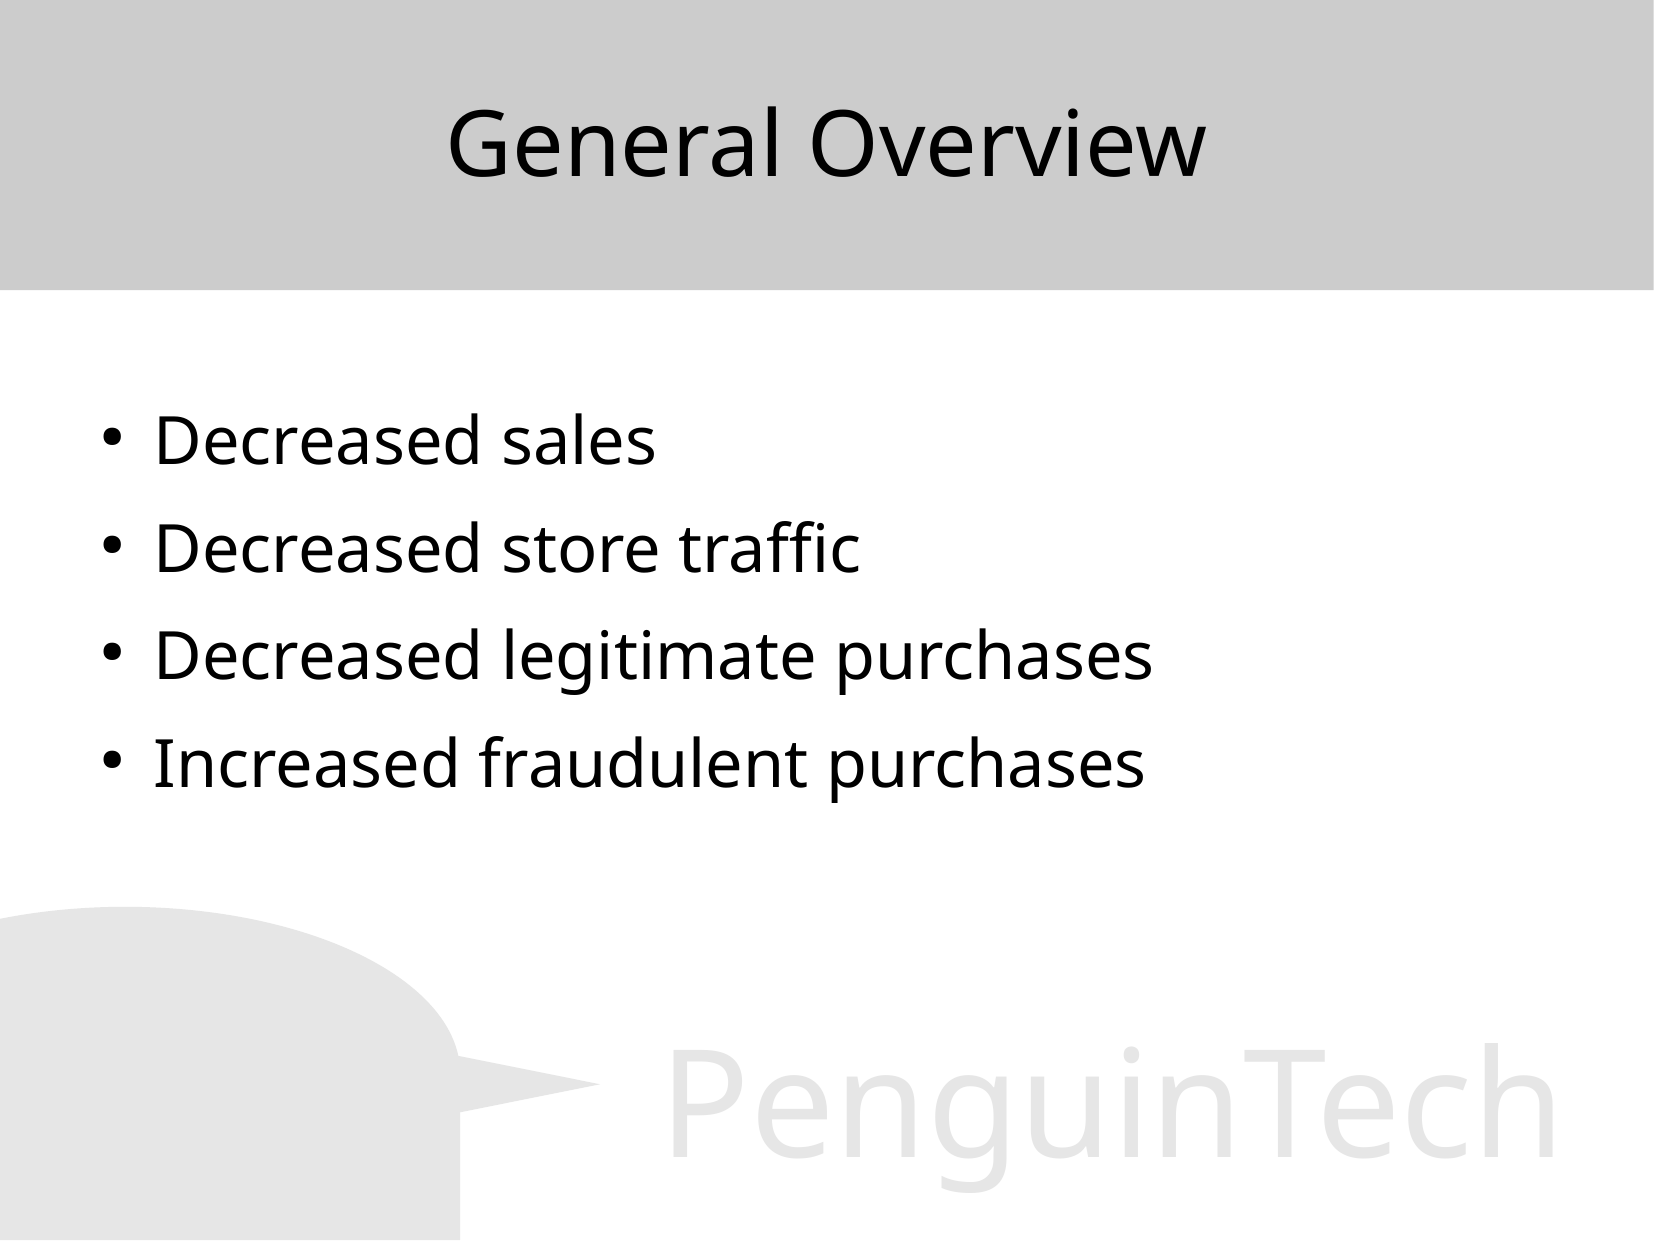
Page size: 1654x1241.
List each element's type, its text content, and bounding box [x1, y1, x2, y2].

list Decreased sales Decreased store traffic Decreased legitimate purchases Increased fraudulent purchases [82, 330, 1538, 871]
title General Overview [82, 89, 1571, 193]
